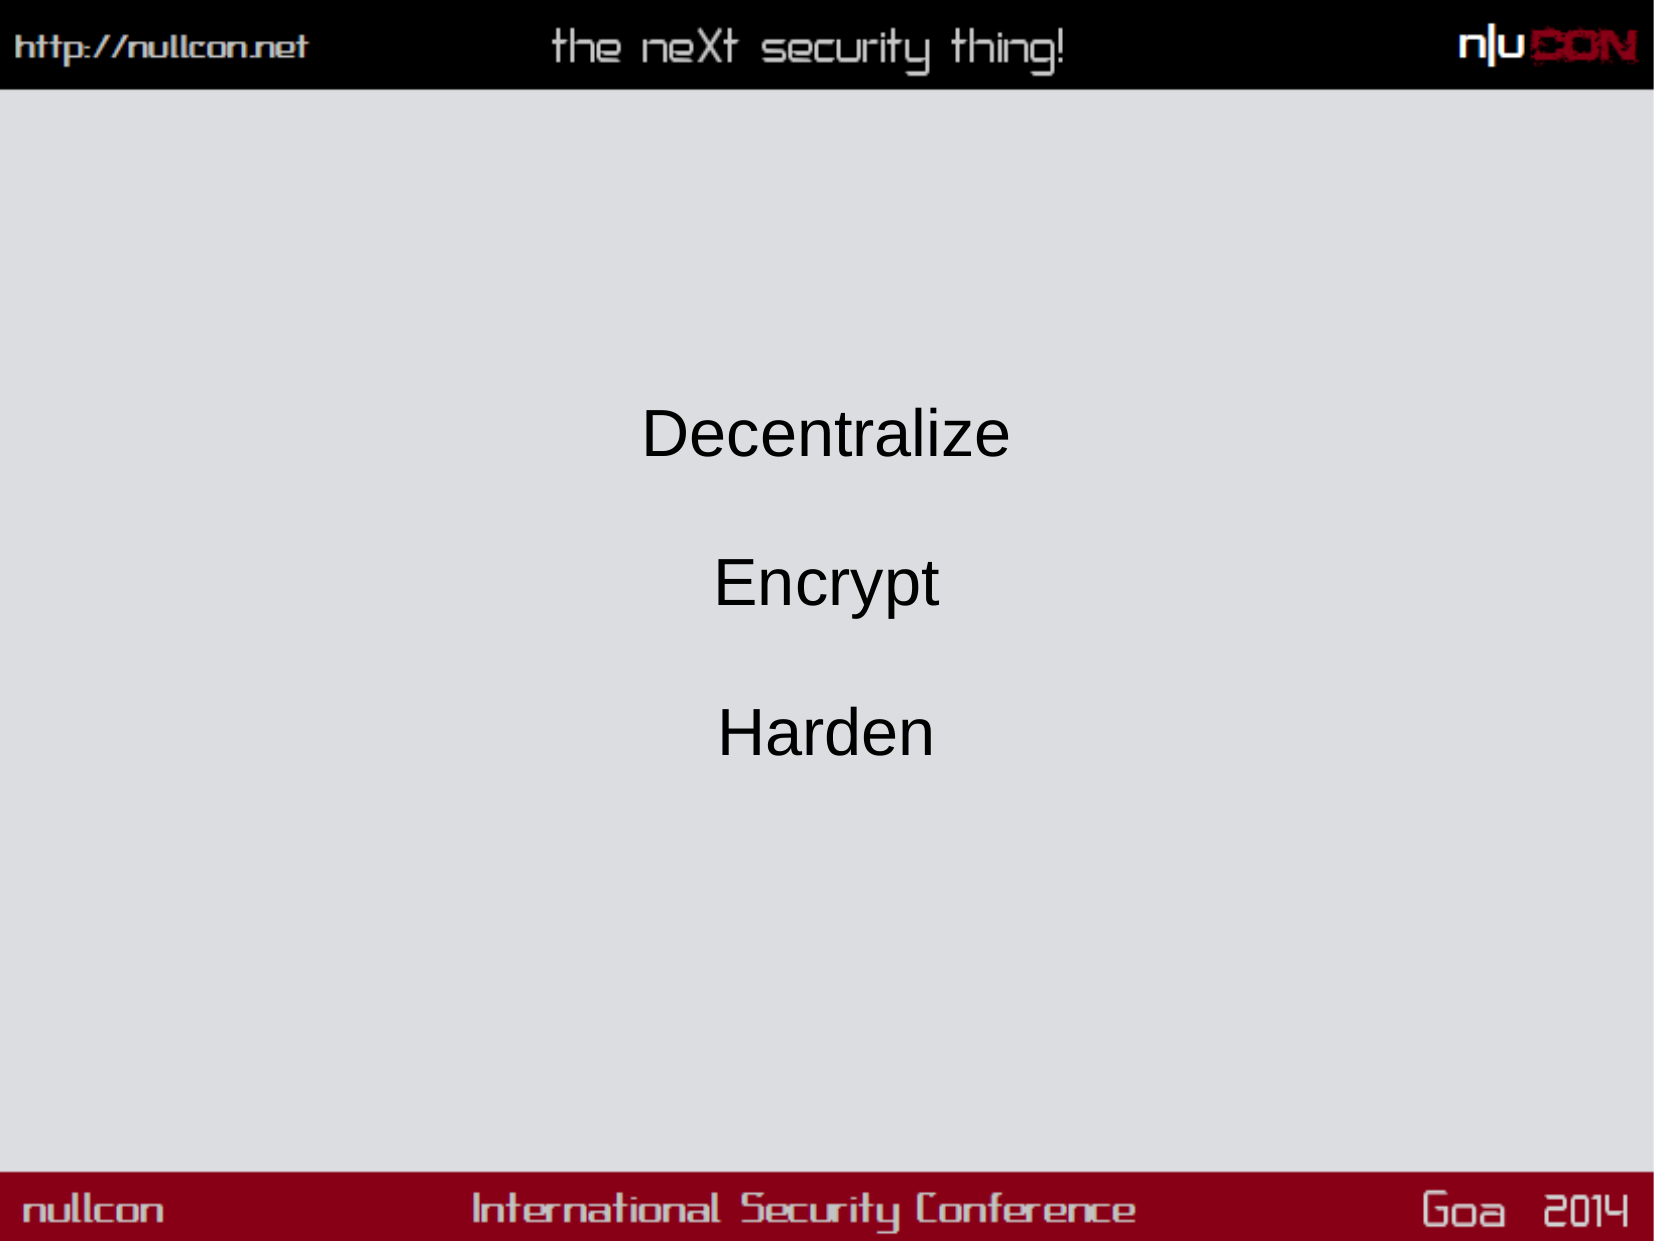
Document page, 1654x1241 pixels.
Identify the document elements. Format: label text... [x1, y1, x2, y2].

subtitle Decentralize Encrypt Harden [82, 102, 1571, 1063]
picture [0, 0, 1654, 1241]
